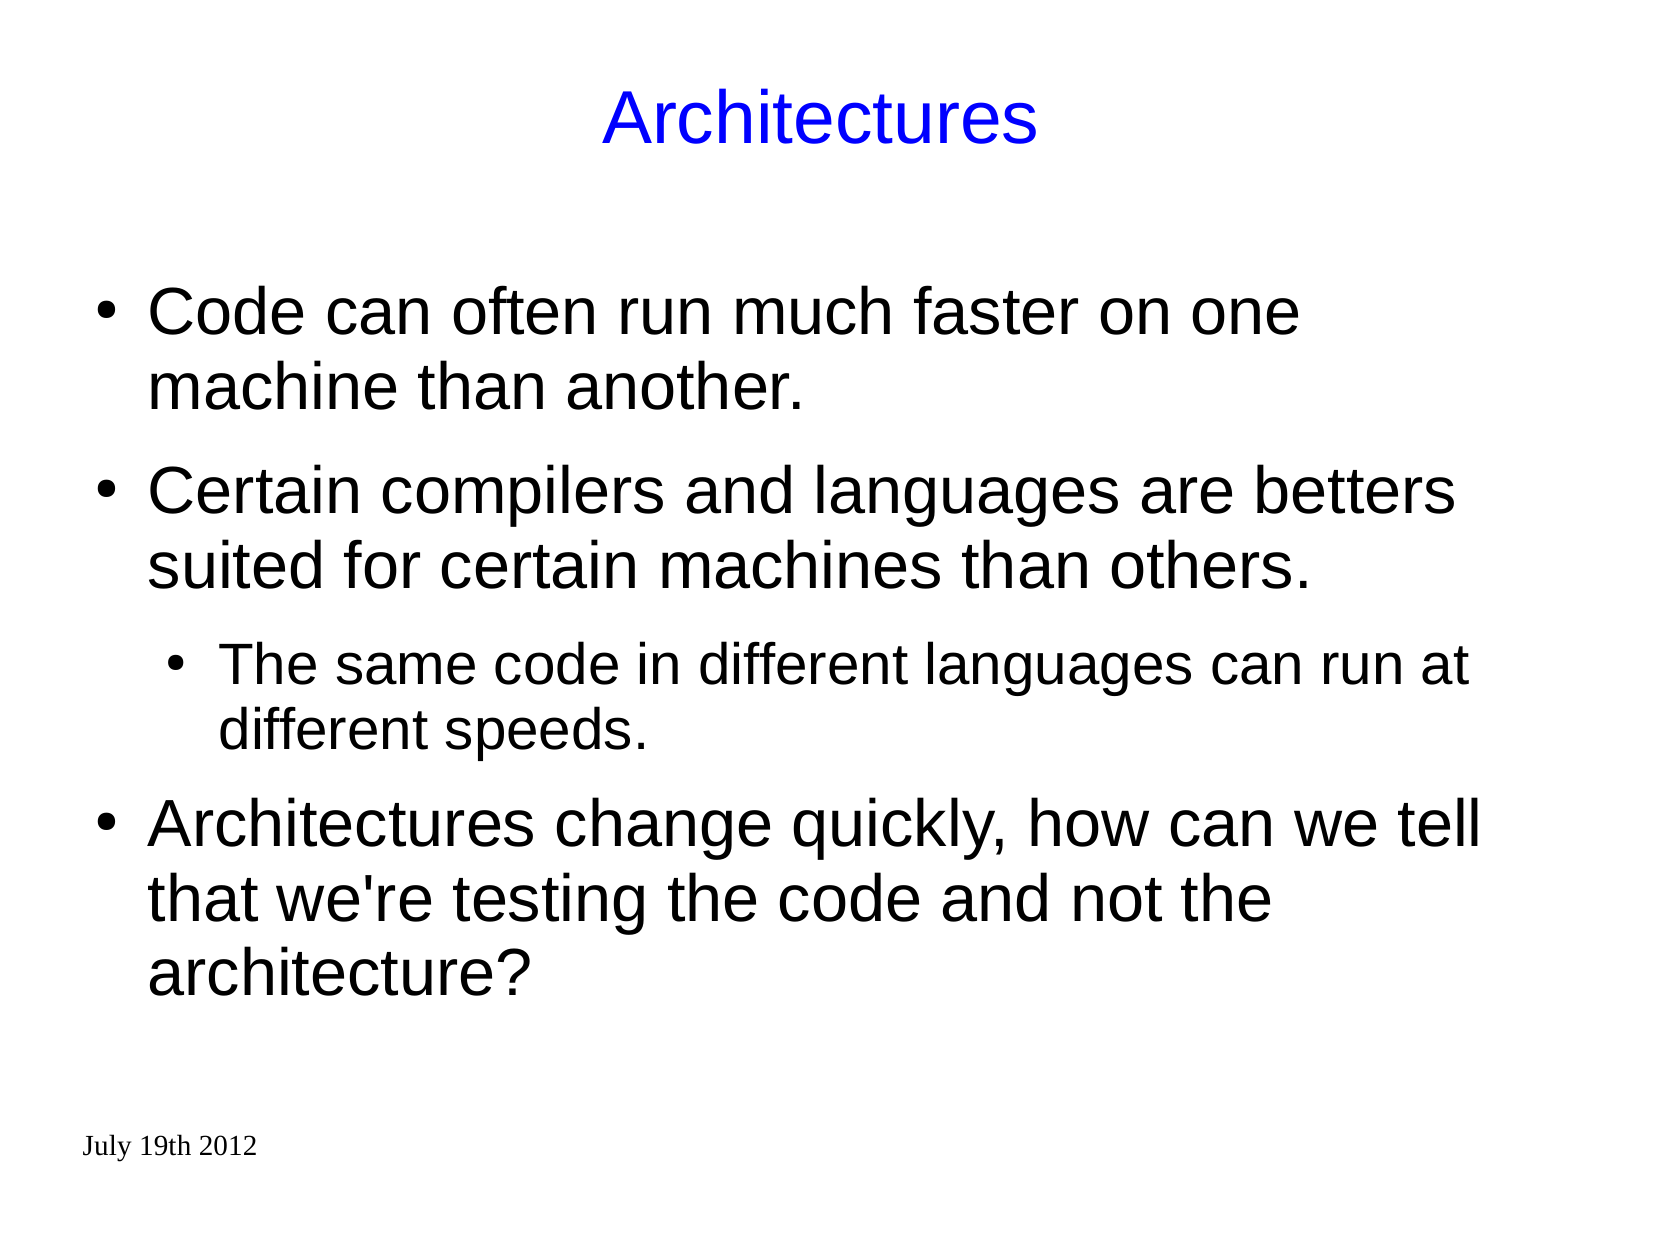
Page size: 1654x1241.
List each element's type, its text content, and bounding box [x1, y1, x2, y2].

title Architectures [76, 58, 1565, 178]
list Code can often run much faster on one machine than another. Certain compilers and languages are betters suited for certain machines than others. The same code in different languages can run at different speeds. Architectures change quickly, how can we tell that we're testing the code and not the architecture? [76, 274, 1565, 1093]
